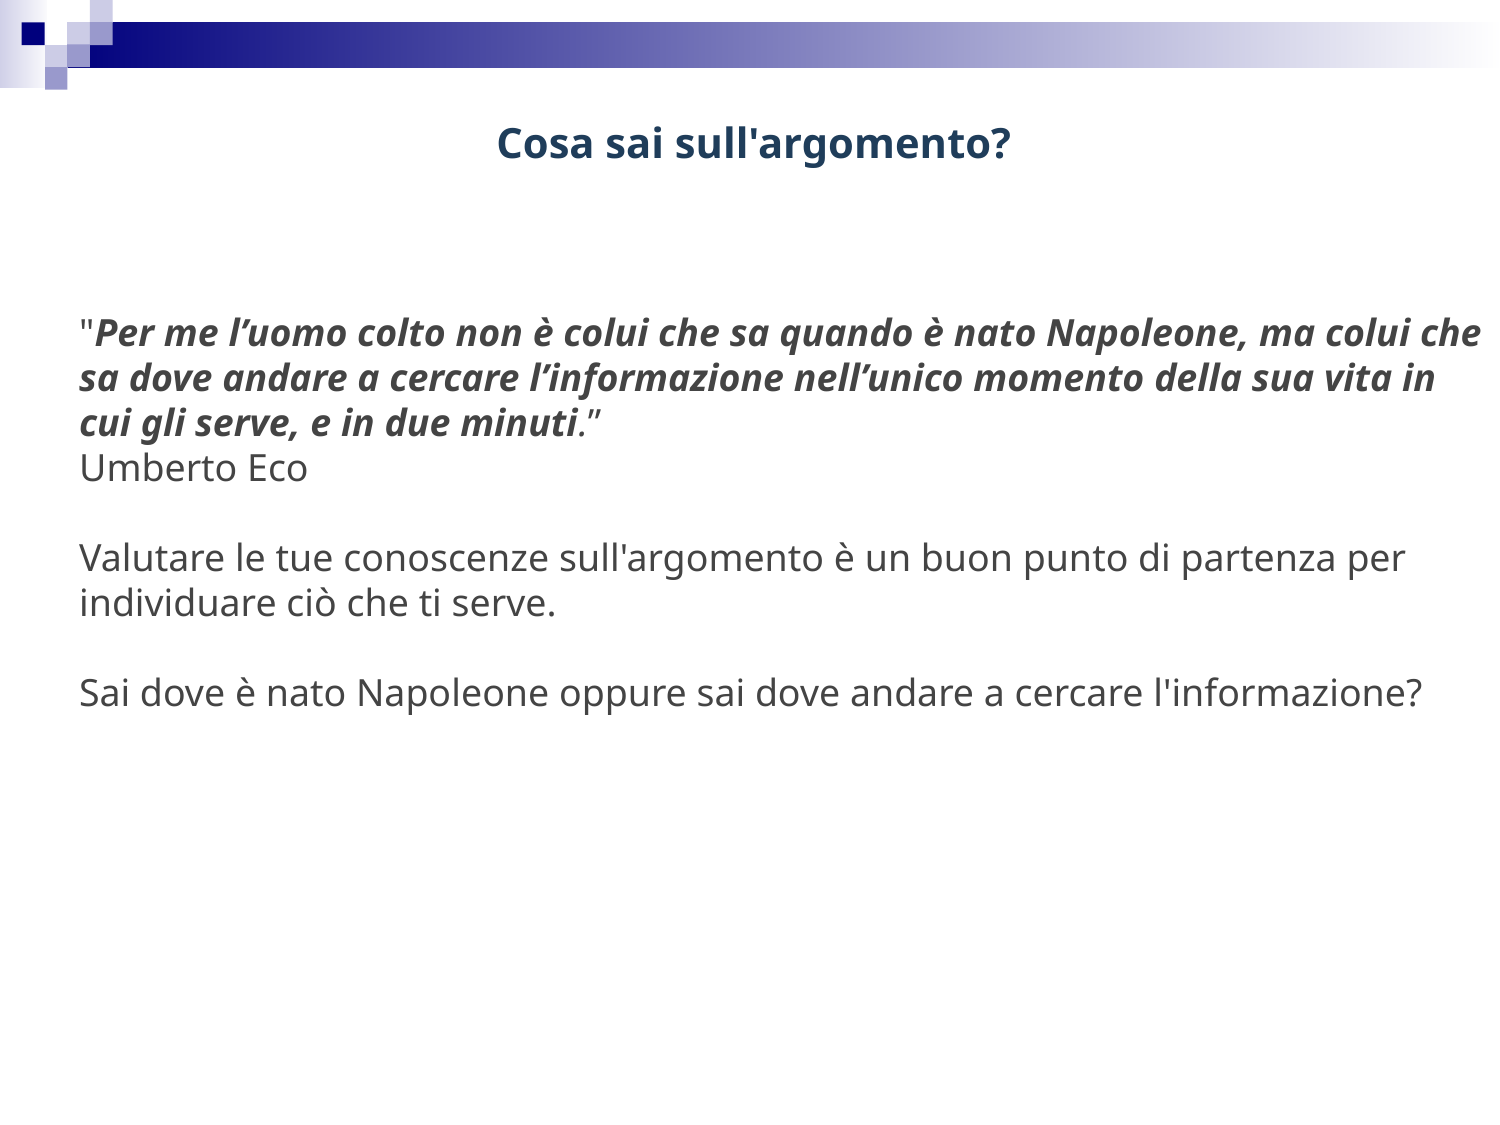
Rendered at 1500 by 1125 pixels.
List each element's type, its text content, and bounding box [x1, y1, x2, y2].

text_box "Per me l’uomo colto non è colui che sa quando è nato Napoleone, ma colui che sa dove andare a cercare l’informazione nell’unico momento della sua vita in cui gli serve, e in due minuti.” Umberto Eco Valutare le tue conoscenze sull'argomento è un buon punto di partenza per individuare ciò che ti serve. Sai dove è nato Napoleone oppure sai dove andare a cercare l'informazione? [64, 302, 1500, 767]
text_box Cosa sai sull'argomento? [481, 109, 1114, 175]
